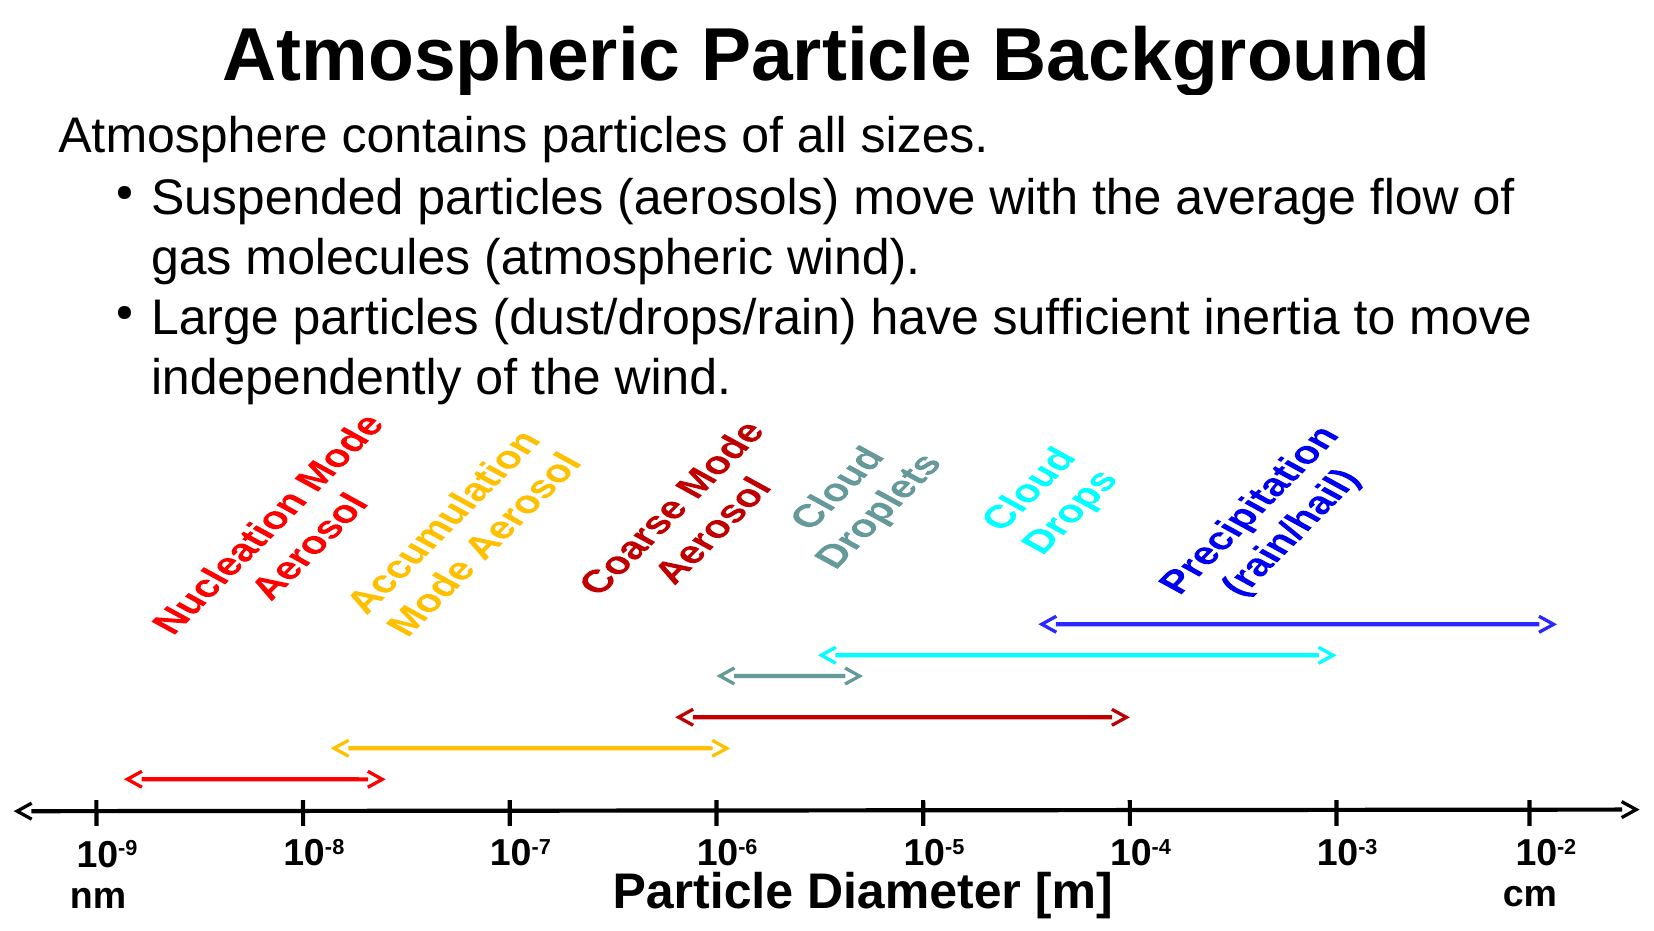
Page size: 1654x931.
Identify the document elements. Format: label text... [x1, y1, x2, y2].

text_box 10-8 [268, 820, 360, 881]
text_box cm [1488, 862, 1572, 922]
text_box Precipitation (rain/hail) [1128, 402, 1406, 637]
text_box Accumulation Mode Aerosol [315, 407, 608, 657]
text_box Particle Diameter [m] [597, 851, 1129, 926]
text_box Suspended particles (aerosols) move with the average flow of gas molecules (atmospheric wind). Large particles (dust/drops/rain) have sufficient inertia to move independently of the wind. [100, 157, 1550, 412]
text_box 10-2 [1500, 820, 1592, 881]
text_box 10-9 [61, 822, 153, 882]
text_box 10-4 [1095, 820, 1186, 881]
text_box 10-7 [475, 820, 566, 881]
text_box 10-3 [1302, 820, 1393, 881]
text_box 10-2 [1543, 843, 1550, 861]
text_box Cloud Drops [950, 424, 1144, 575]
text_box 10-5 [888, 820, 980, 881]
text_box Nucleation Mode Aerosol [121, 391, 451, 677]
text_box Coarse Mode Aerosol [548, 398, 829, 638]
title Atmospheric Particle Background [0, 5, 1654, 96]
text_box Cloud Droplets [743, 407, 968, 589]
text_box 10-6 [682, 820, 773, 881]
text_box 10-9 [104, 845, 111, 863]
text_box nm [55, 863, 142, 924]
text_box Atmosphere contains particles of all sizes. [55, 95, 1603, 170]
